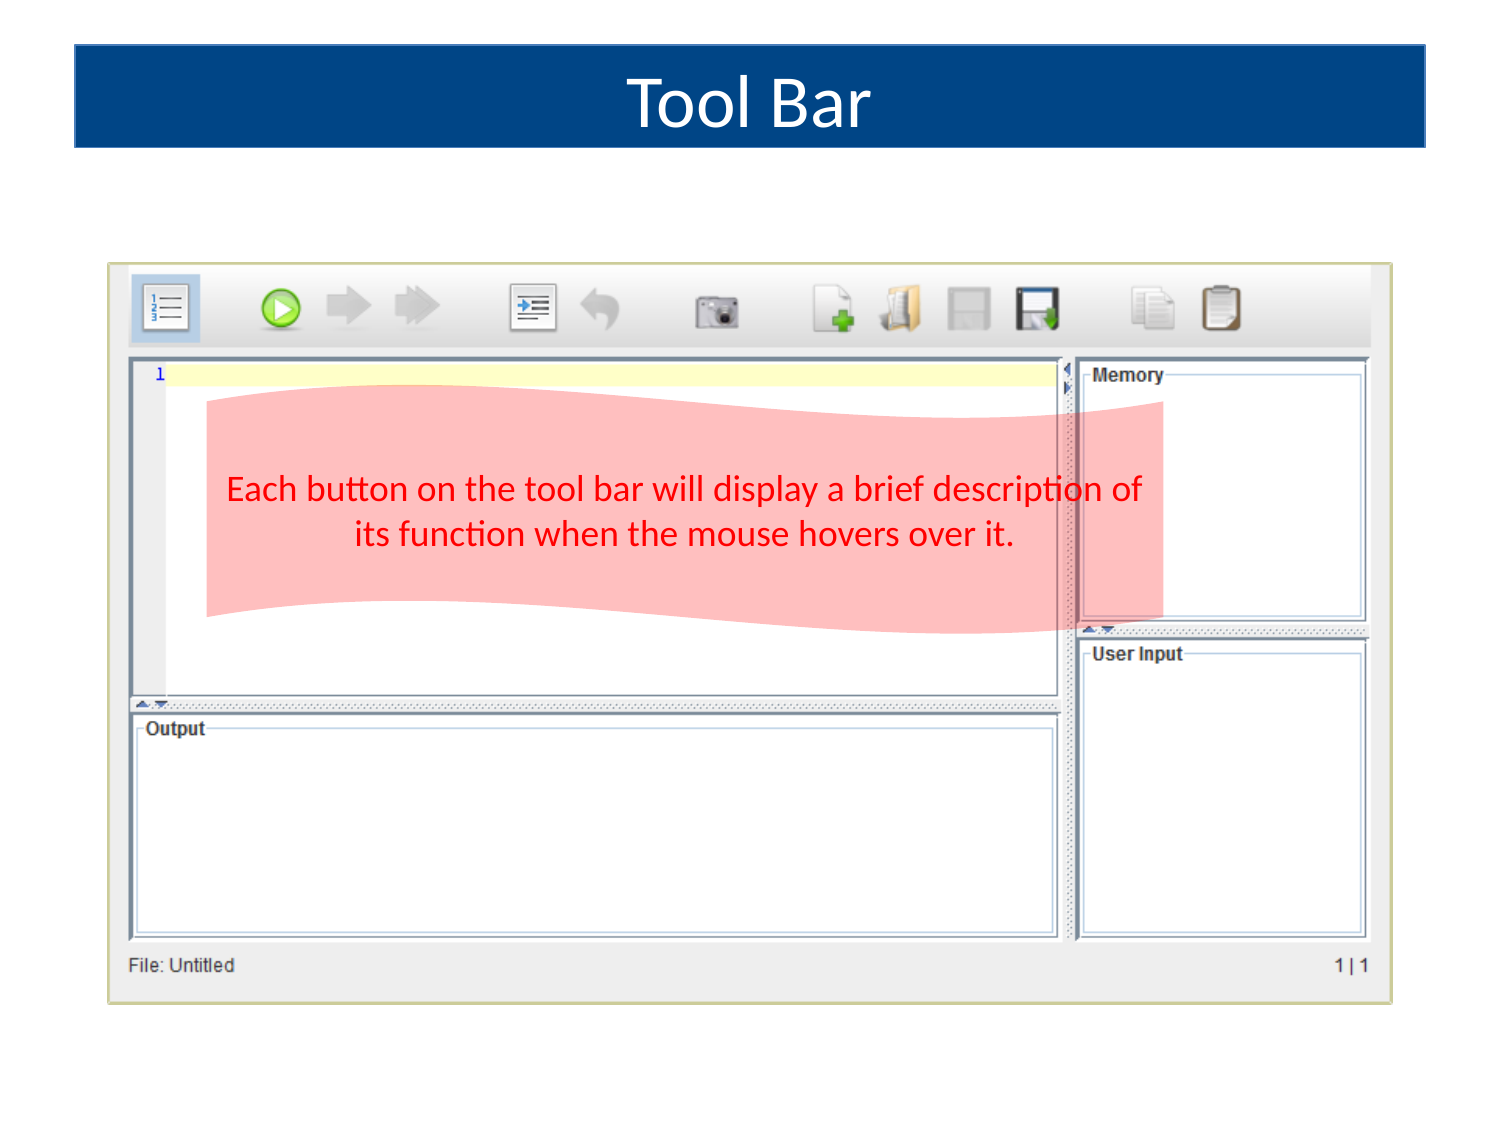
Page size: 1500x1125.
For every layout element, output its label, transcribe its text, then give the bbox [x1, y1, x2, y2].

picture [107, 262, 1393, 1005]
title Tool Bar [75, 45, 1425, 148]
text_box Each button on the tool bar will display a brief description of its function when the mouse hovers over it. [206, 384, 1164, 634]
